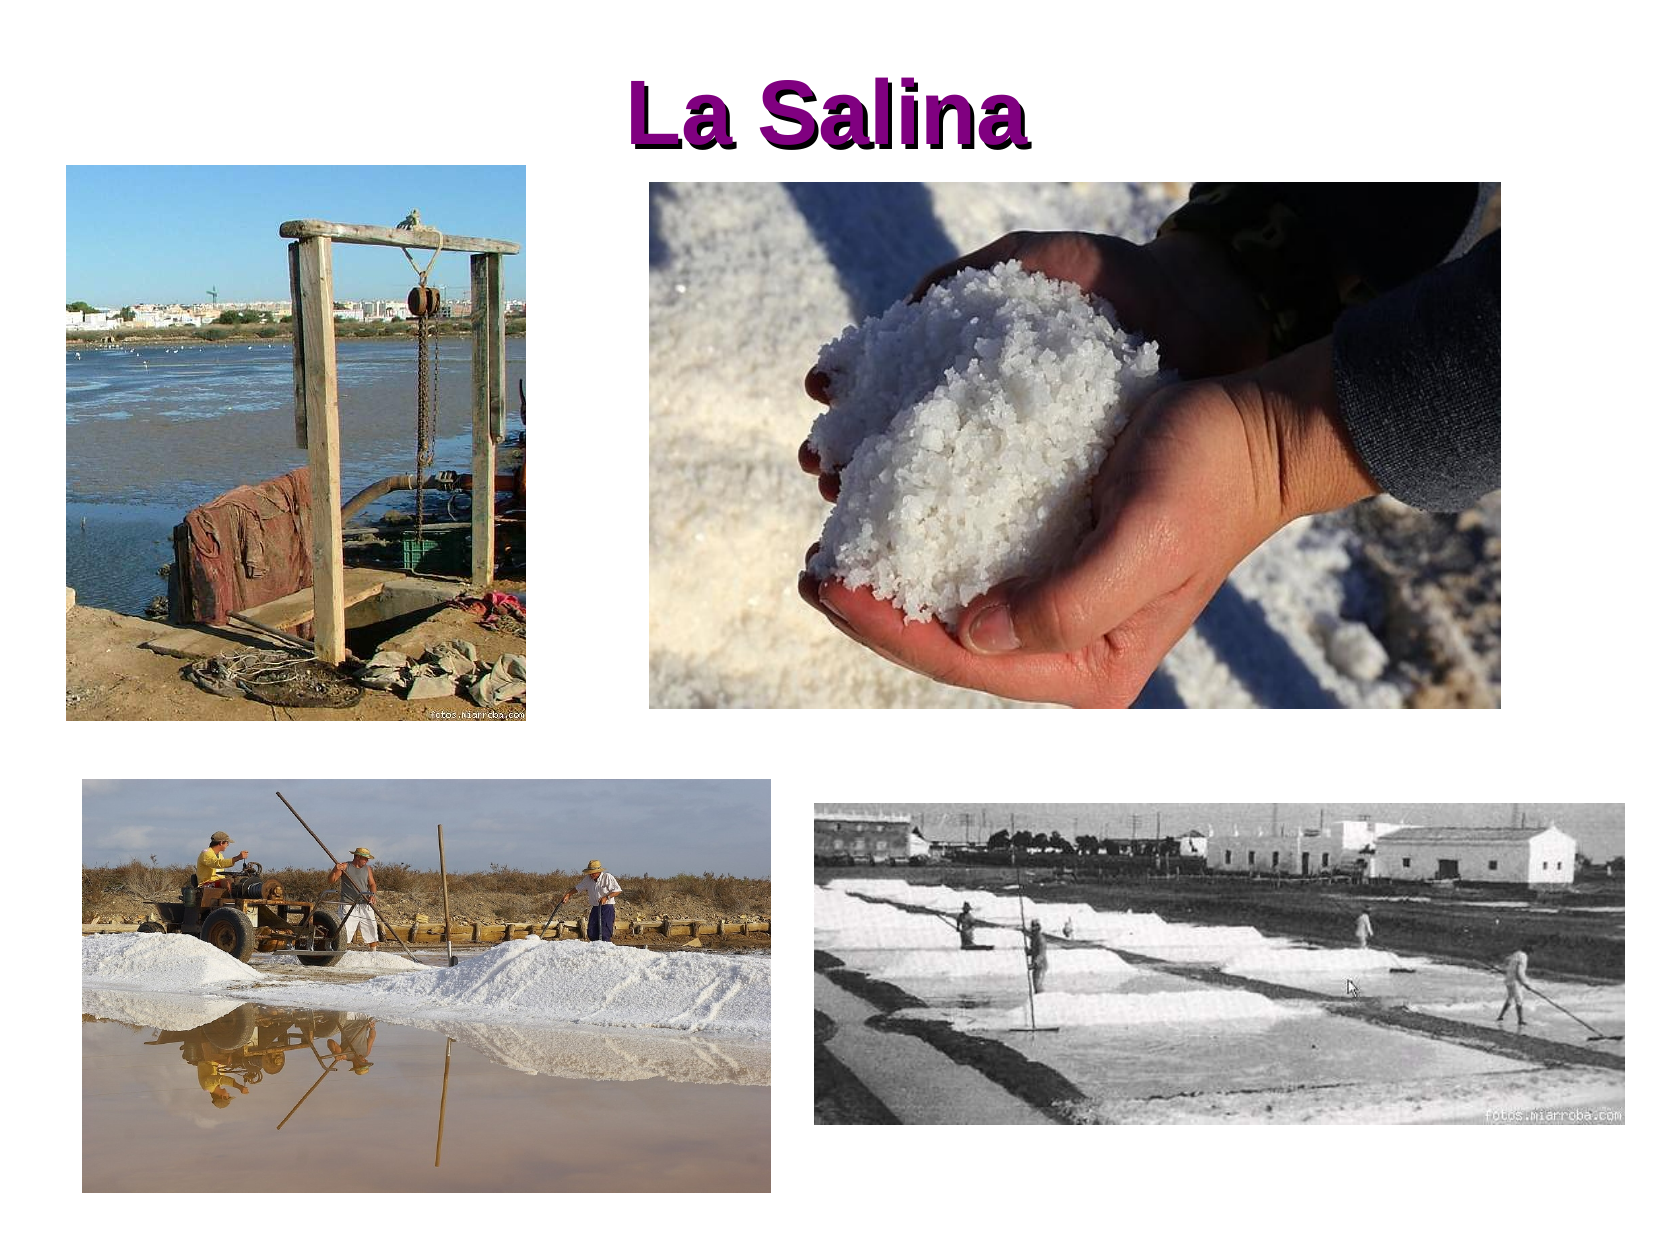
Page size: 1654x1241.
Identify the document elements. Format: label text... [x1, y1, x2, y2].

title La Salina [82, 49, 1571, 178]
picture [814, 803, 1625, 1125]
picture [649, 182, 1501, 709]
picture [82, 779, 771, 1193]
picture [66, 165, 526, 721]
